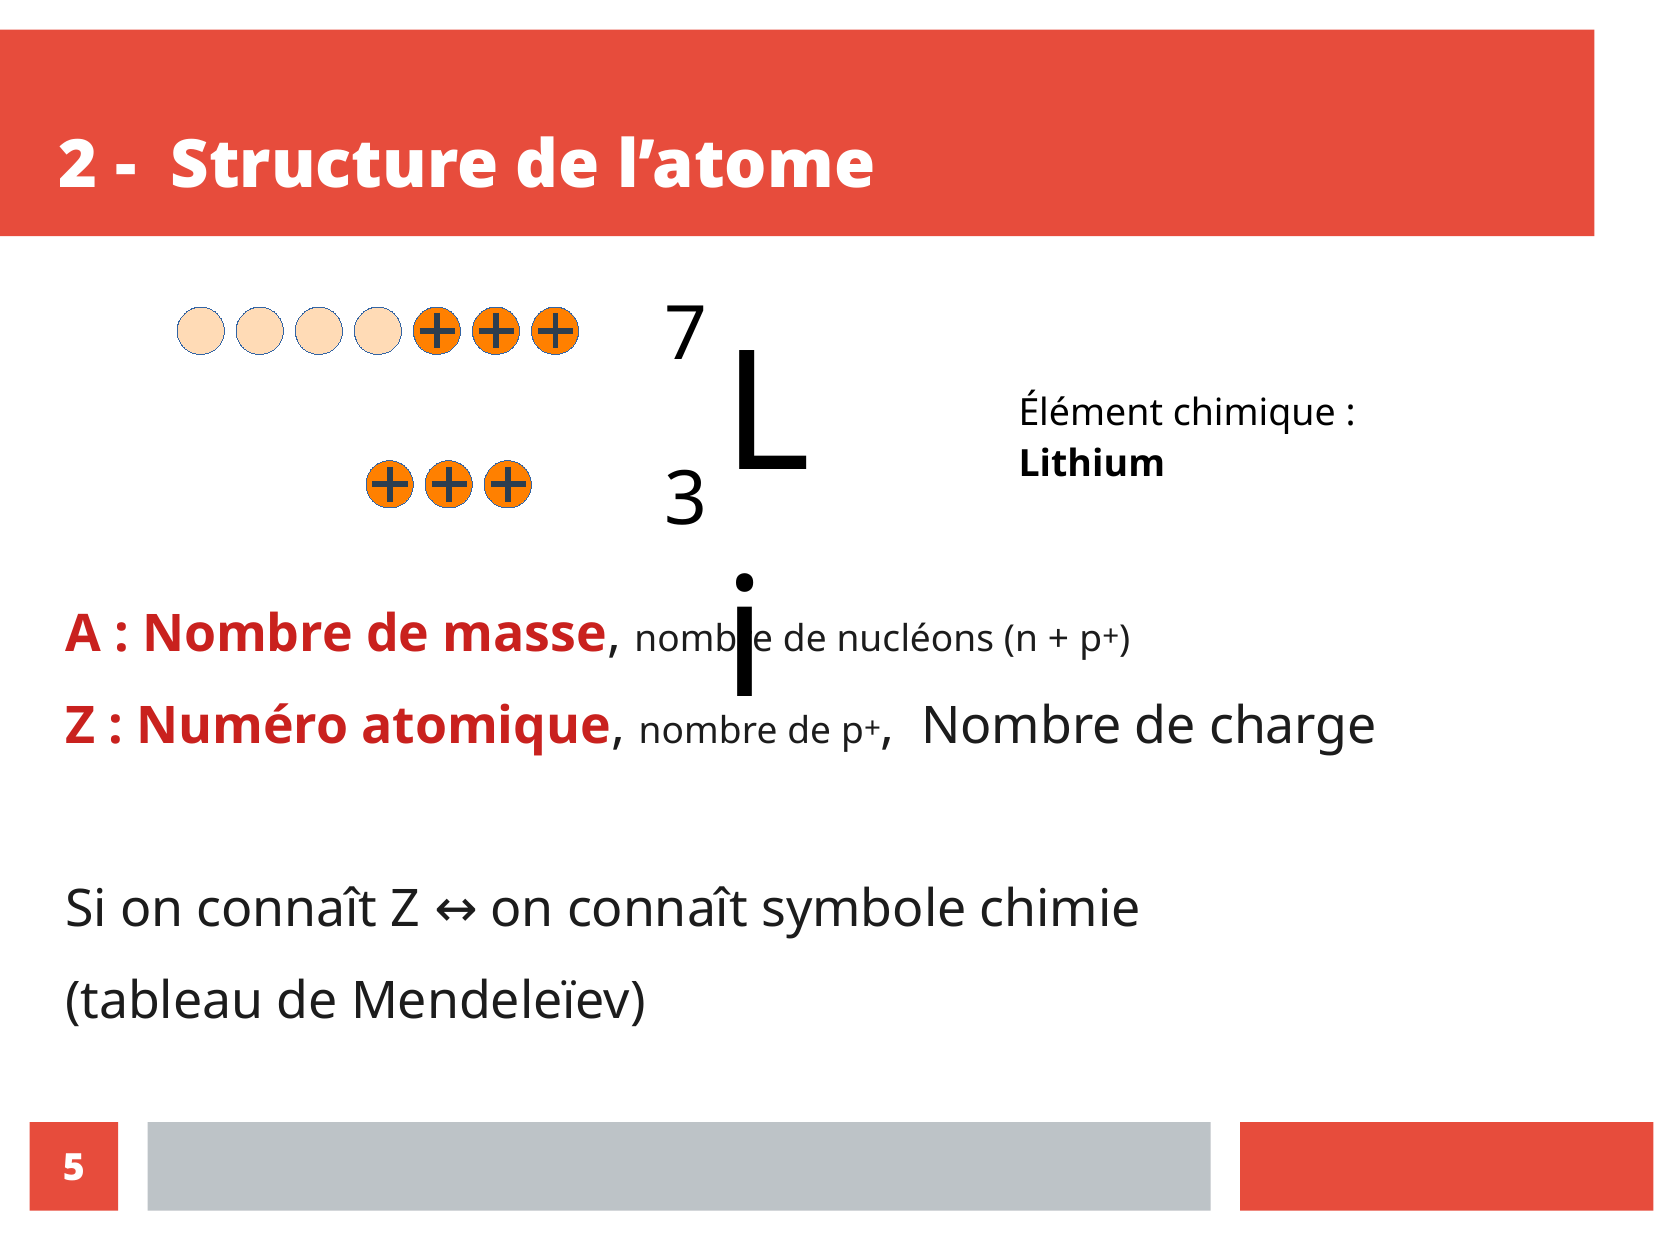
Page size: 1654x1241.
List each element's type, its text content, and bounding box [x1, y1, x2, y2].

text_box [177, 307, 225, 355]
text_box [484, 460, 532, 508]
text_box 3 [649, 437, 721, 547]
text_box [366, 460, 414, 508]
text_box Élément chimique : Lithium [1003, 377, 1465, 441]
text_box [236, 307, 284, 355]
text_box [354, 307, 402, 355]
text_box [531, 307, 579, 355]
text_box Li [708, 283, 851, 503]
text_box [295, 307, 343, 355]
text_box [472, 307, 520, 355]
title 2 - Structure de l’atome [59, 59, 1595, 207]
text_box [413, 307, 461, 355]
text_box [425, 460, 473, 508]
text_box 7 [649, 271, 721, 381]
list A : Nombre de masse, nombre de nucléons (n + p+) Z : Numéro atomique, nombre de p+, Nombre de charge Si on connaît Z ↔ on connaît symbole chimie (tableau de Mendeleïev) [64, 596, 1571, 1040]
